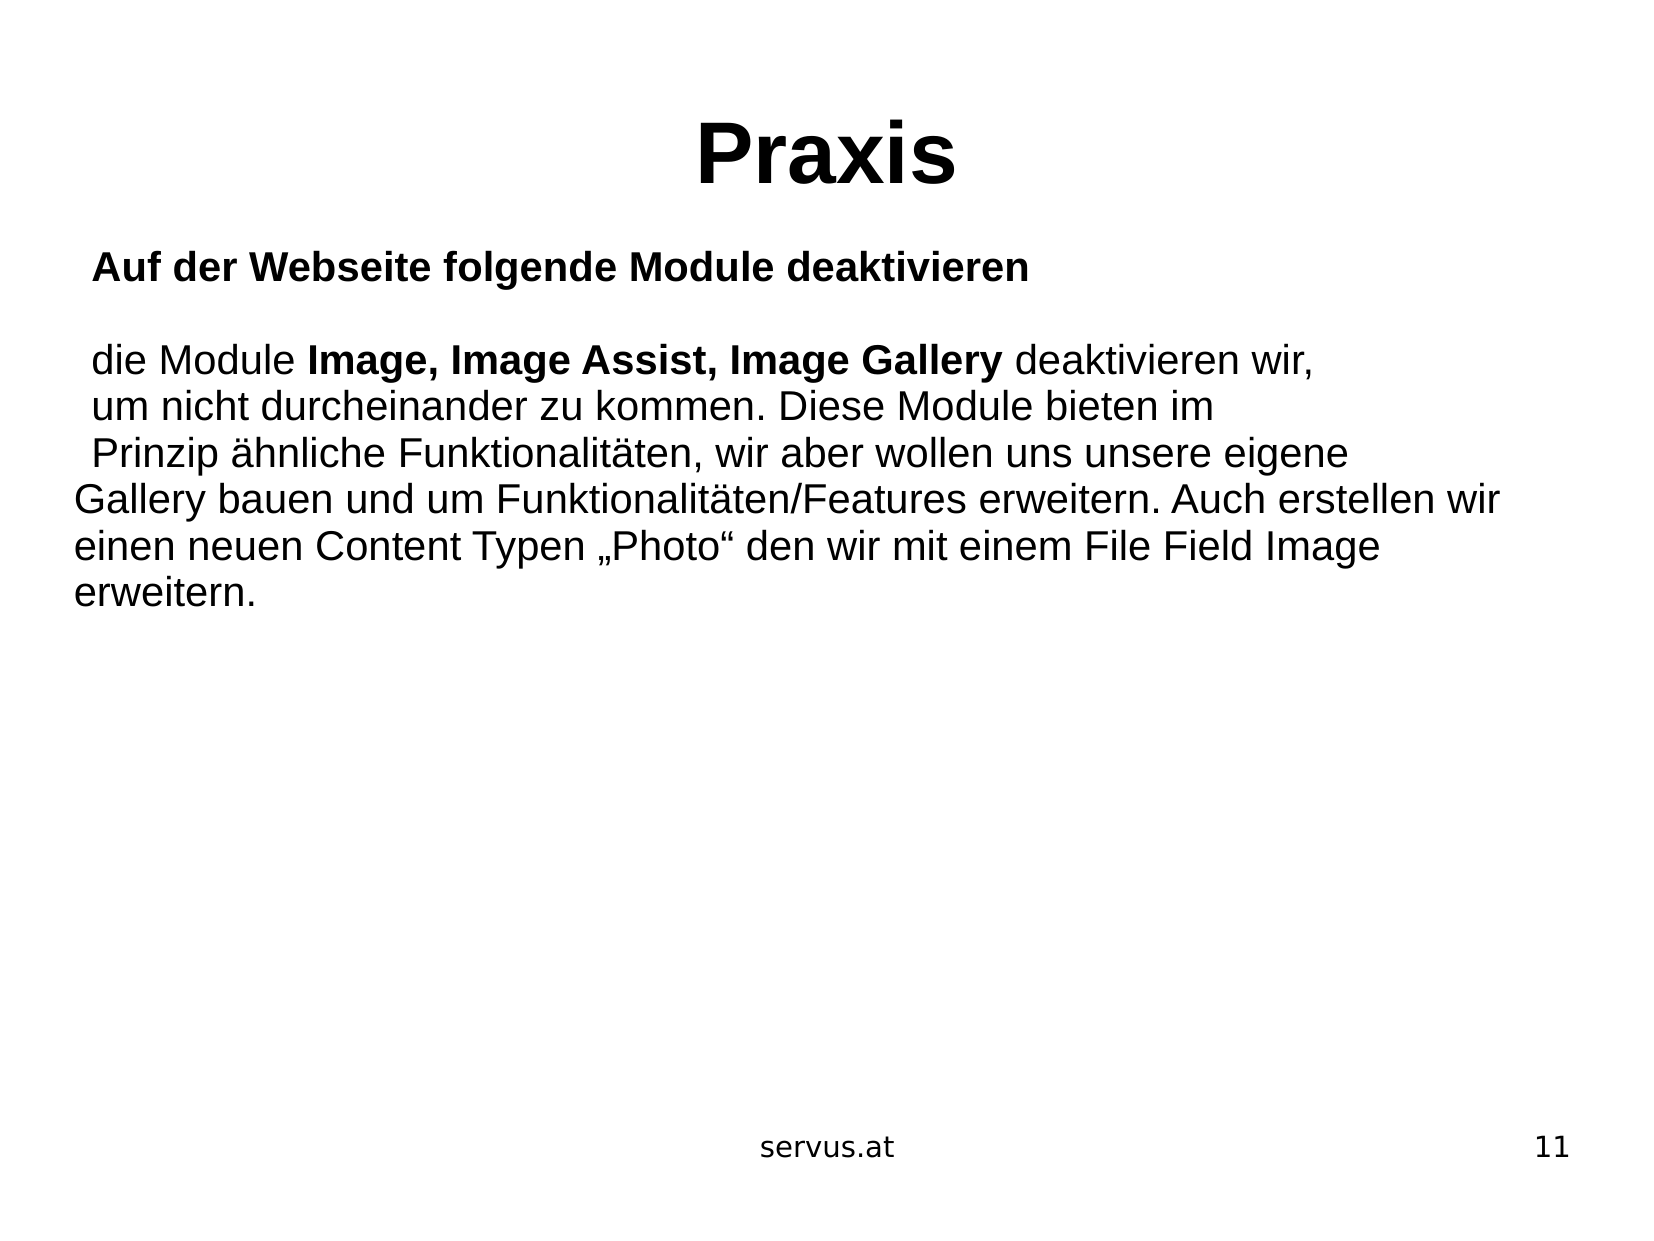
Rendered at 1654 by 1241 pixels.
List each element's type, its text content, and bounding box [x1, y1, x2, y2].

text_box Auf der Webseite folgende Module deaktivieren die Module Image, Image Assist, Image Gallery deaktivieren wir, um nicht durcheinander zu kommen. Diese Module bieten im Prinzip ähnliche Funktionalitäten, wir aber wollen uns unsere eigene Gallery bauen und um Funktionalitäten/Features erweitern. Auch erstellen wir einen neuen Content Typen „Photo“ den wir mit einem File Field Image erweitern. [59, 236, 1565, 1063]
title Praxis [82, 56, 1571, 250]
